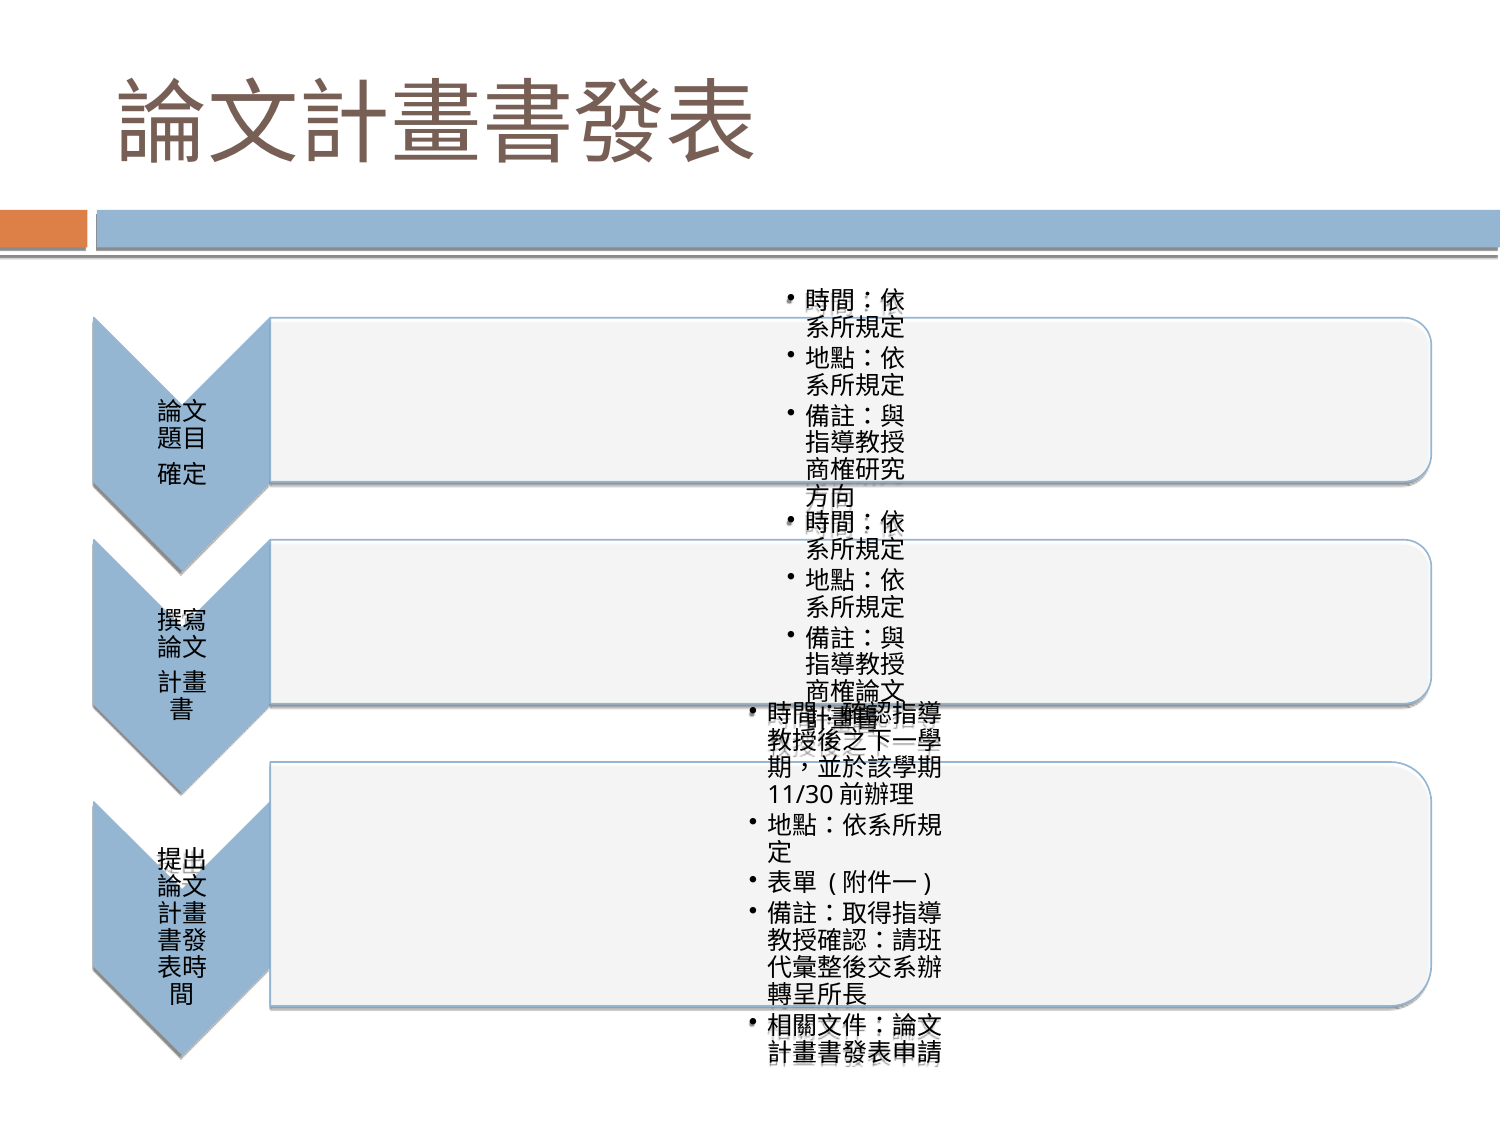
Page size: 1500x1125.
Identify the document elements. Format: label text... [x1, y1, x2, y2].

text_box 時間：依系所規定 地點：依系所規定 備註：與指導教授商榷研究方向 [270, 317, 1432, 482]
text_box 論文題目 確定 [93, 317, 270, 570]
text_box 時間：確認指導教授後之下一學期，並於該學期11/30前辦理 地點：依系所規定 表單 (附件一) 備註：取得指導教授確認：請班代彙整後交系辦轉呈所長 相關文件：論文計畫書發表申請 [270, 761, 1432, 1006]
text_box 時間：依系所規定 地點：依系所規定 備註：與指導教授商榷論文計畫書 [270, 539, 1432, 704]
text_box 提出論文計畫書發表時間 [93, 801, 270, 1055]
title 論文計畫書發表 [100, 37, 1438, 200]
text_box 撰寫論文 計畫書 [93, 539, 270, 792]
